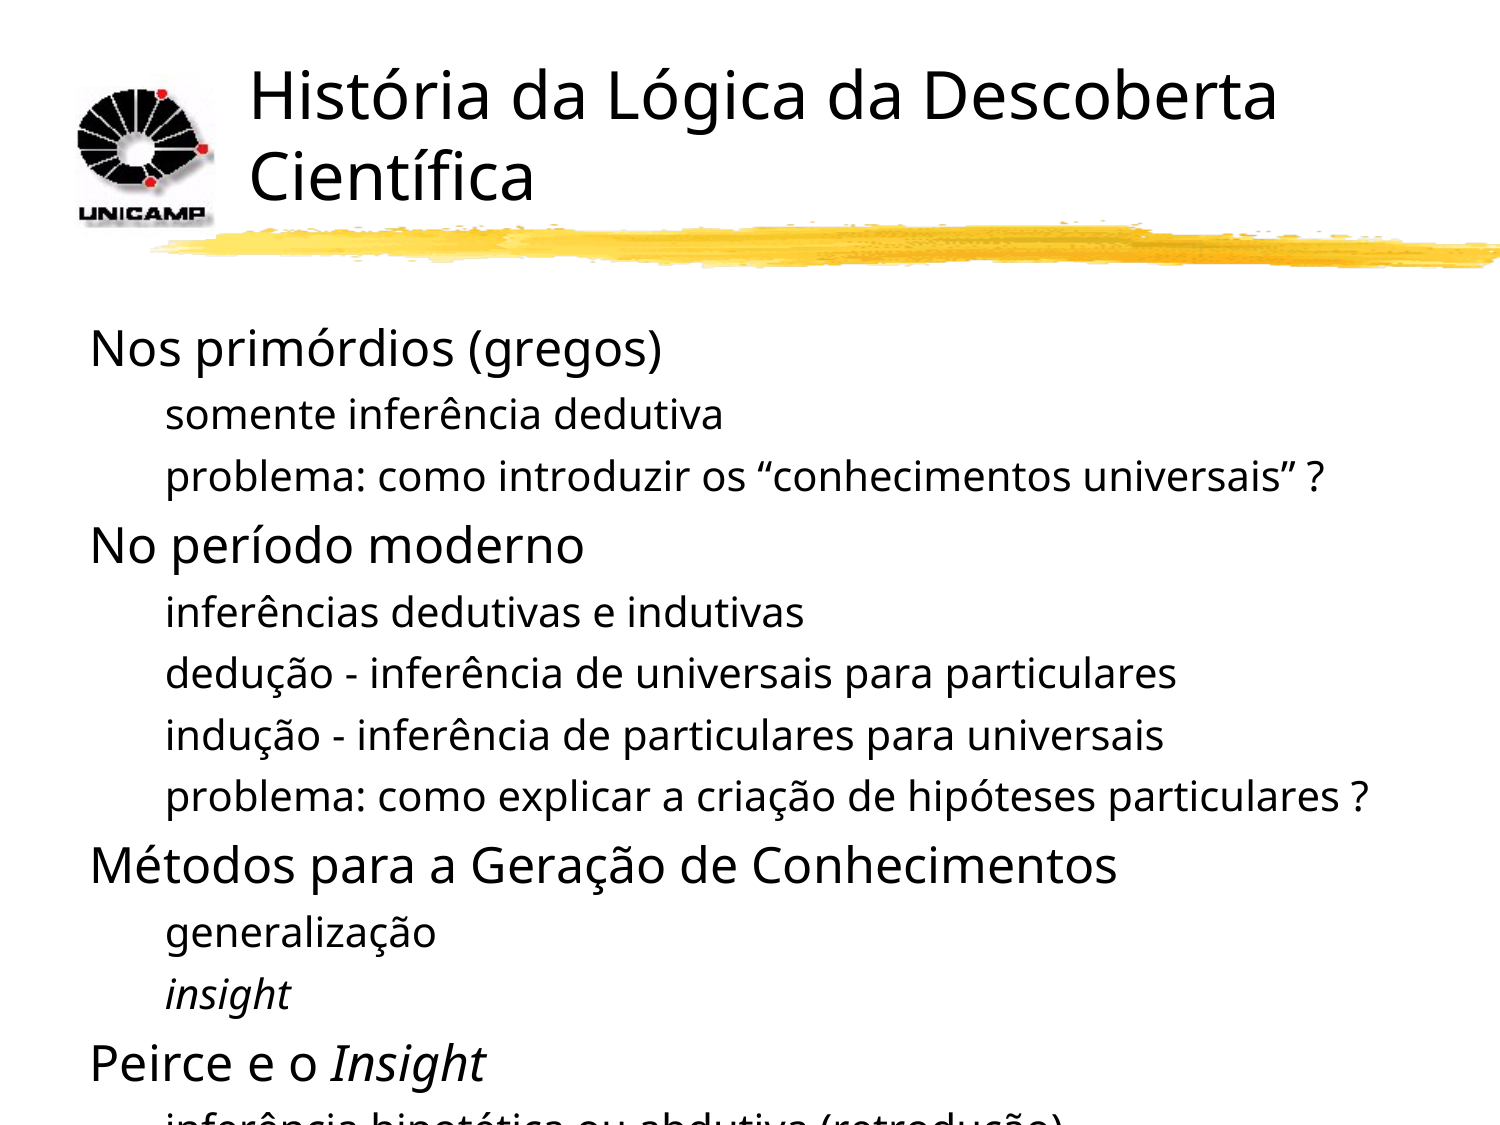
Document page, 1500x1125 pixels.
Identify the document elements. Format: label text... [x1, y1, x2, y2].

picture [75, 74, 1500, 279]
title História da Lógica da Descoberta Científica [233, 30, 1434, 225]
list Nos primórdios (gregos) somente inferência dedutiva problema: como introduzir os “conhecimentos universais” ? No período moderno inferências dedutivas e indutivas dedução - inferência de universais para particulares indução - inferência de particulares para universais problema: como explicar a criação de hipóteses particulares ? Métodos para a Geração de Conhecimentos generalização insight Peirce e o Insight inferência hipotética ou abdutiva (retrodução) [74, 309, 1417, 1039]
